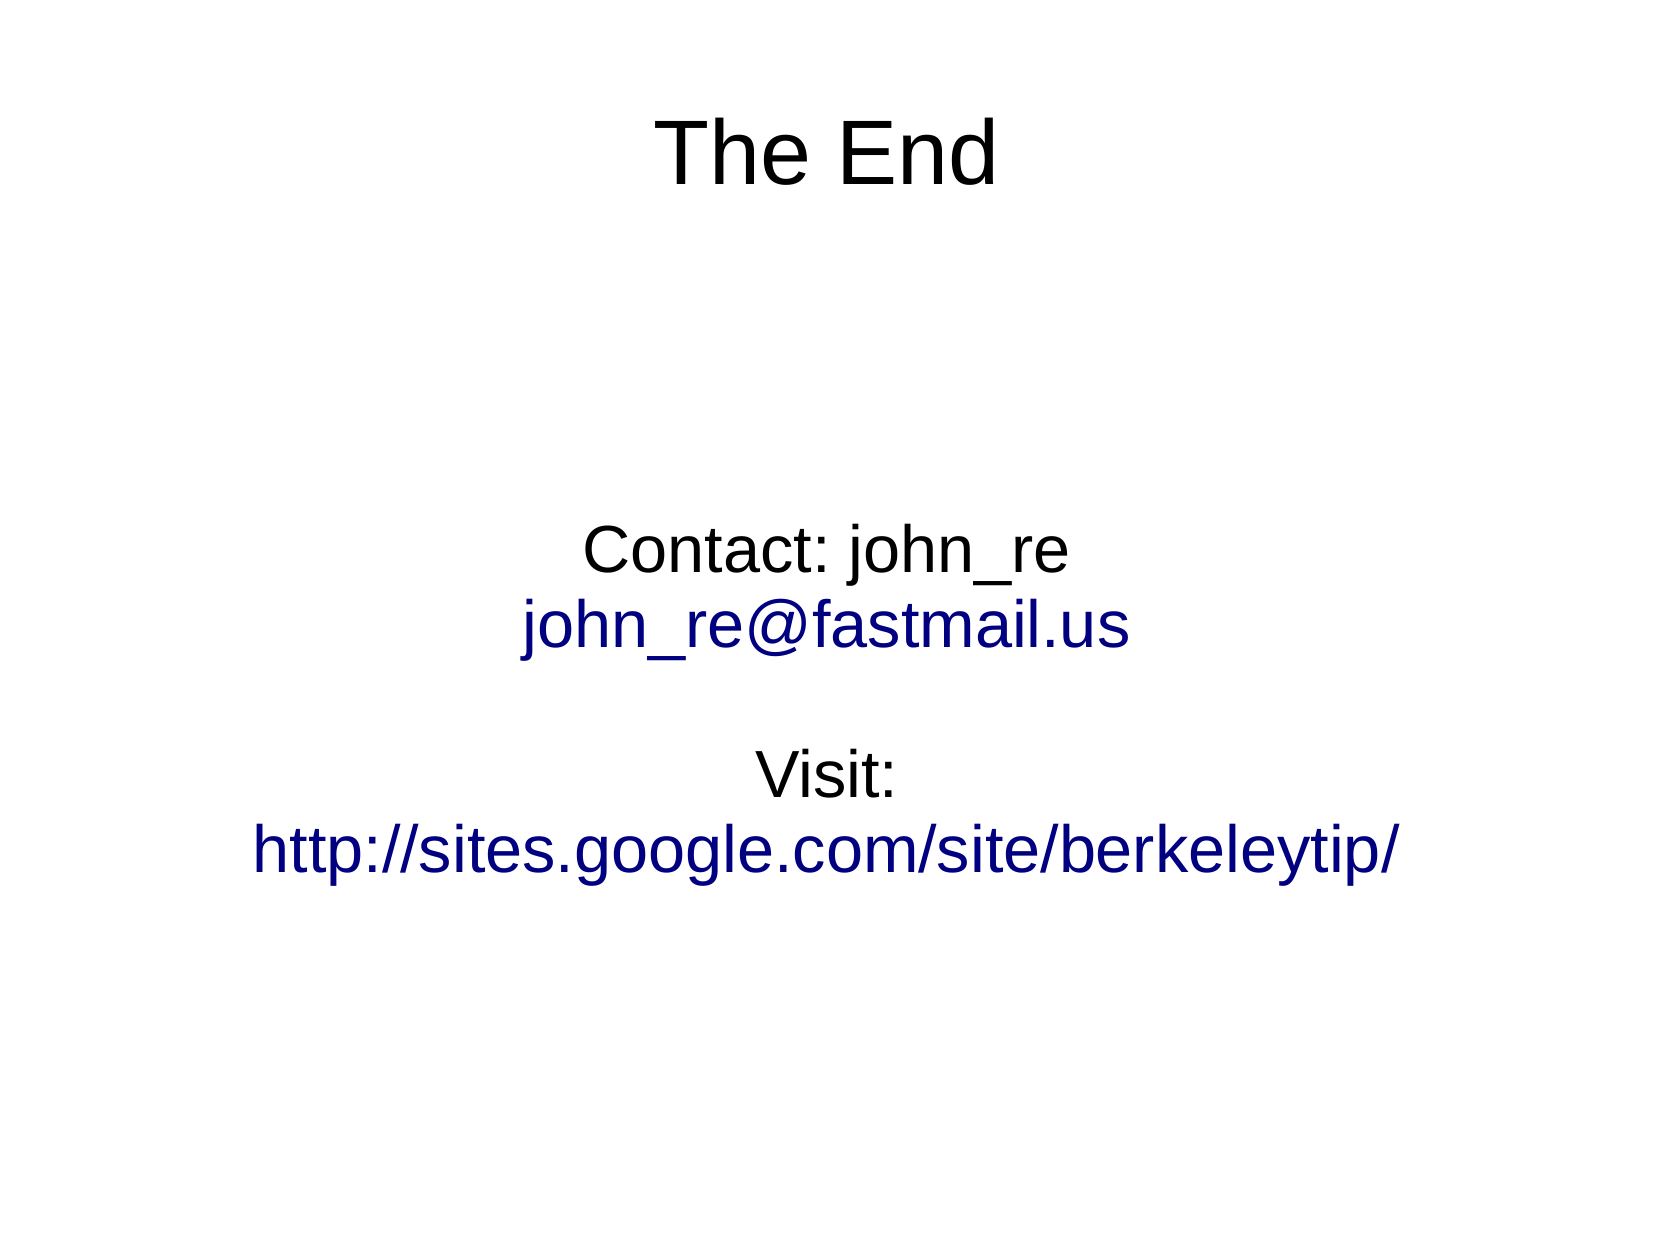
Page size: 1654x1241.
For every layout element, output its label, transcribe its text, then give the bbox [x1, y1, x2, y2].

subtitle Contact: john_re john_re@fastmail.us Visit: http://sites.google.com/site/berkeleytip/ [82, 297, 1571, 1102]
title The End [82, 56, 1571, 250]
